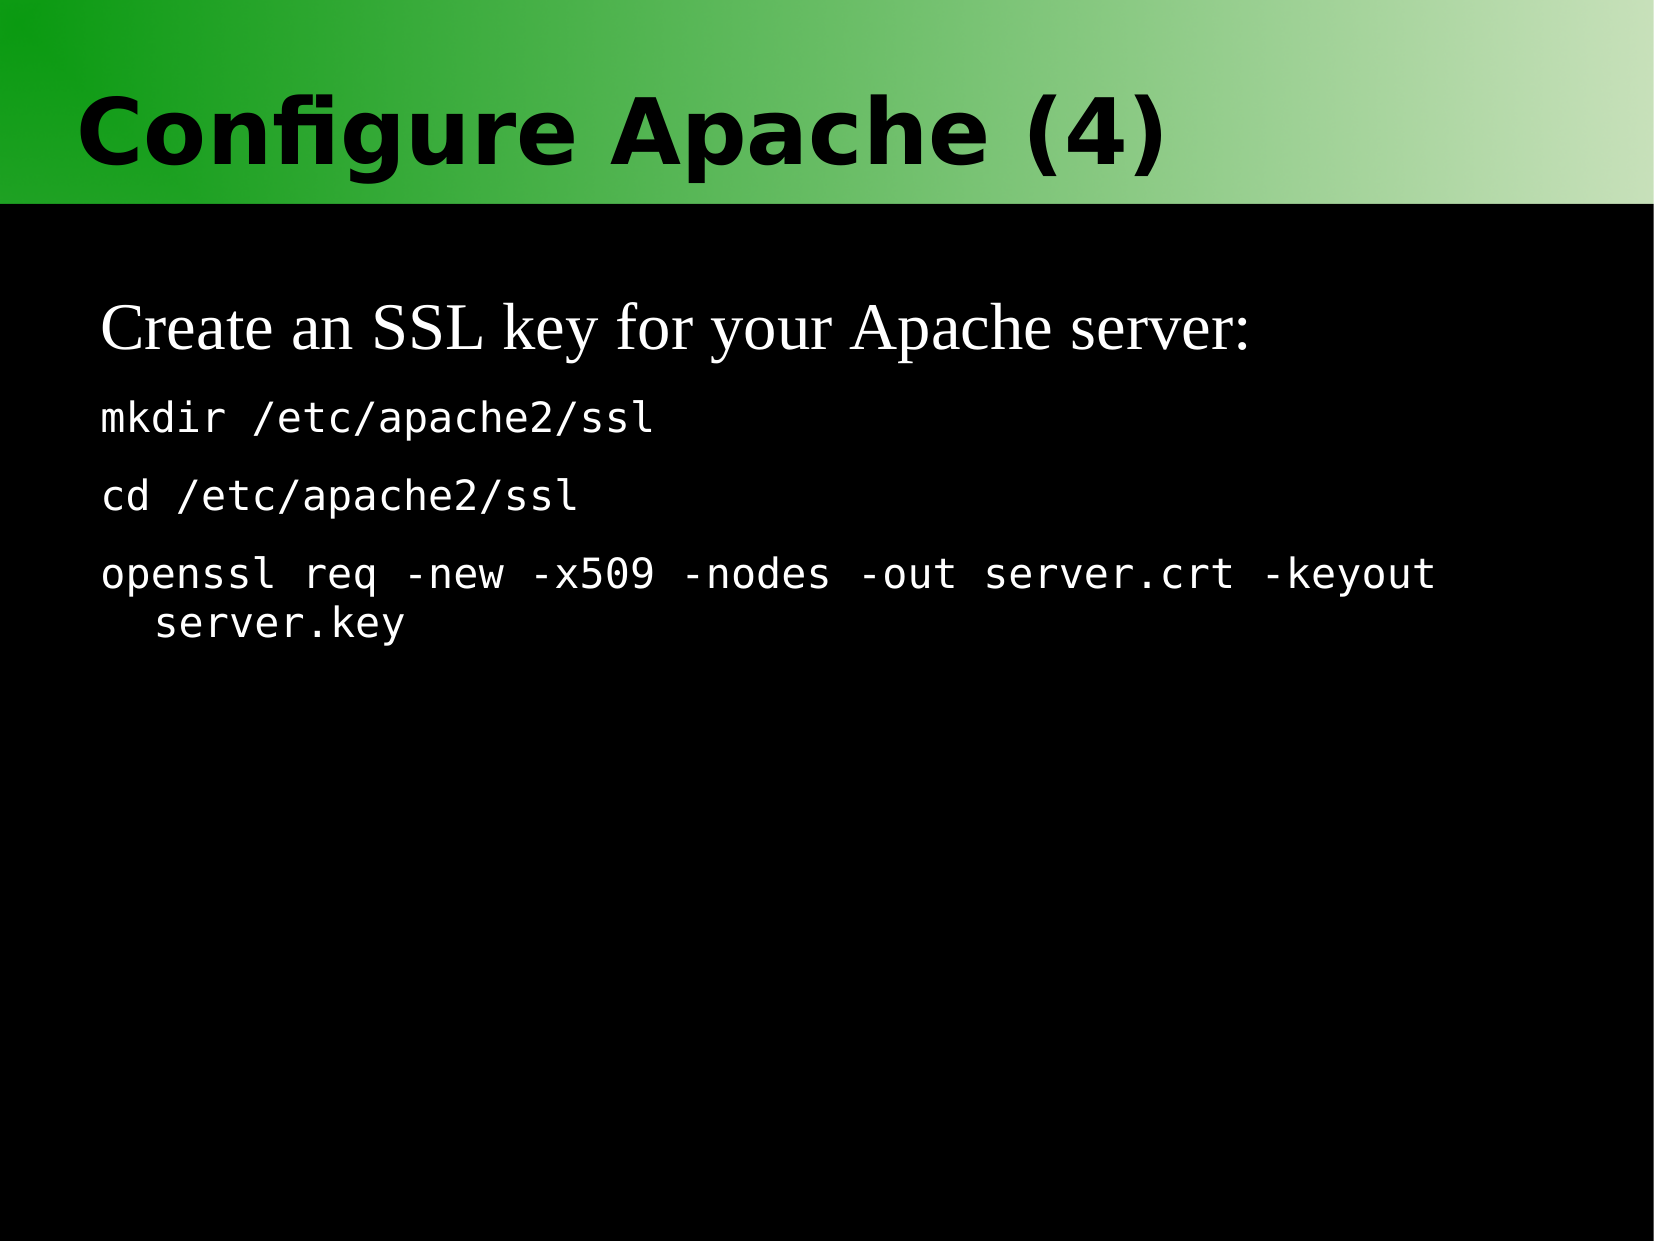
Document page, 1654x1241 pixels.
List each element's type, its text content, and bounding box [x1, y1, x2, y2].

title Configure Apache (4) [76, 36, 1565, 229]
list Create an SSL key for your Apache server: mkdir /etc/apache2/ssl cd /etc/apache2/ssl openssl req -new -x509 -nodes -out server.crt -keyout server.key [82, 290, 1571, 1094]
picture [0, 0, 1654, 1241]
